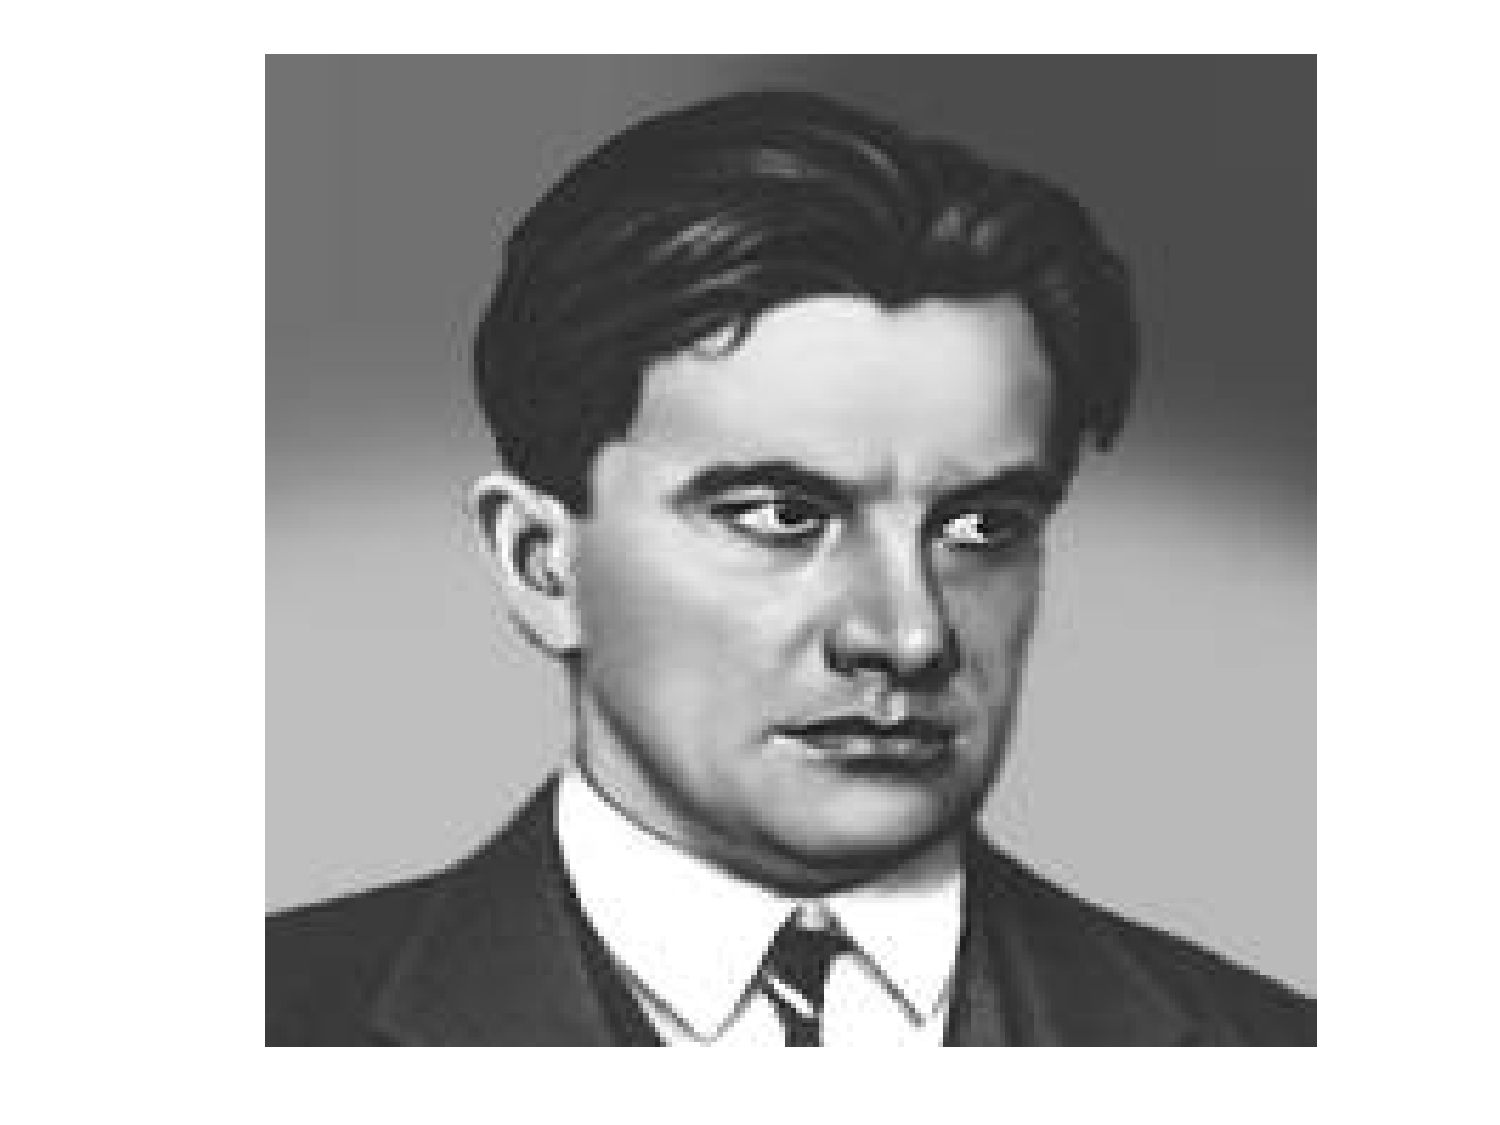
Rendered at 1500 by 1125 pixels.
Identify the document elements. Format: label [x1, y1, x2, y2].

picture [265, 54, 1317, 1047]
